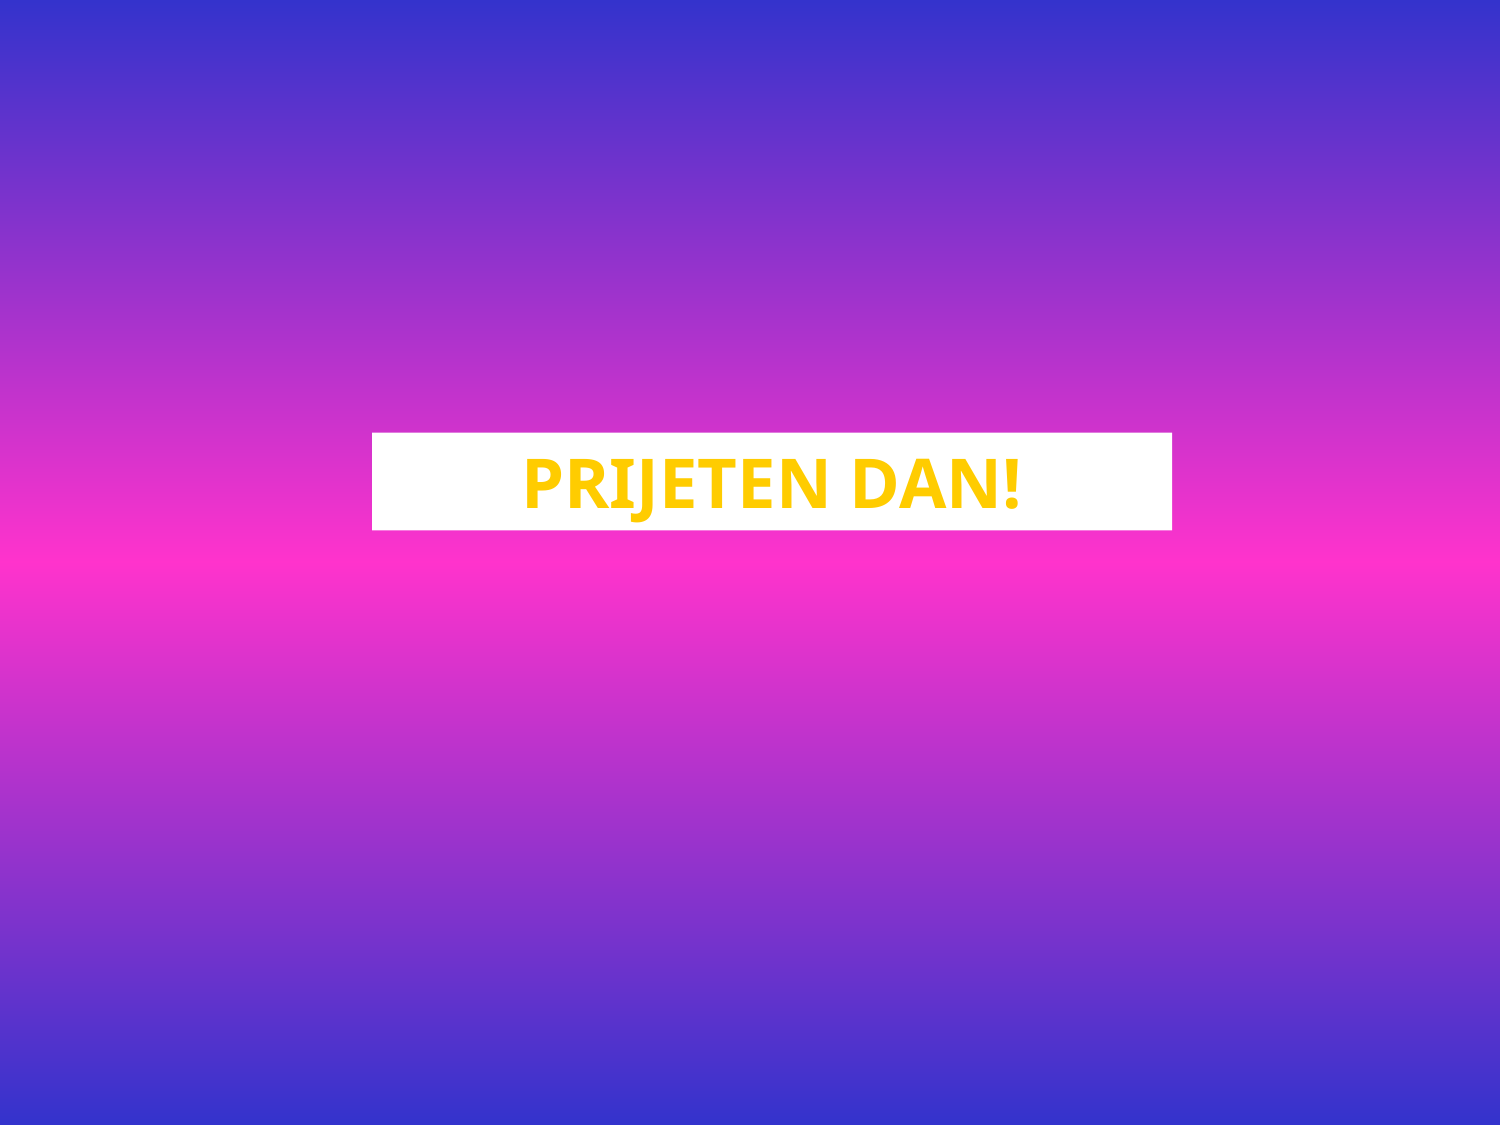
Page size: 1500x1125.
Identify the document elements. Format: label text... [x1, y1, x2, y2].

text_box PRIJETEN DAN! [372, 432, 1173, 531]
